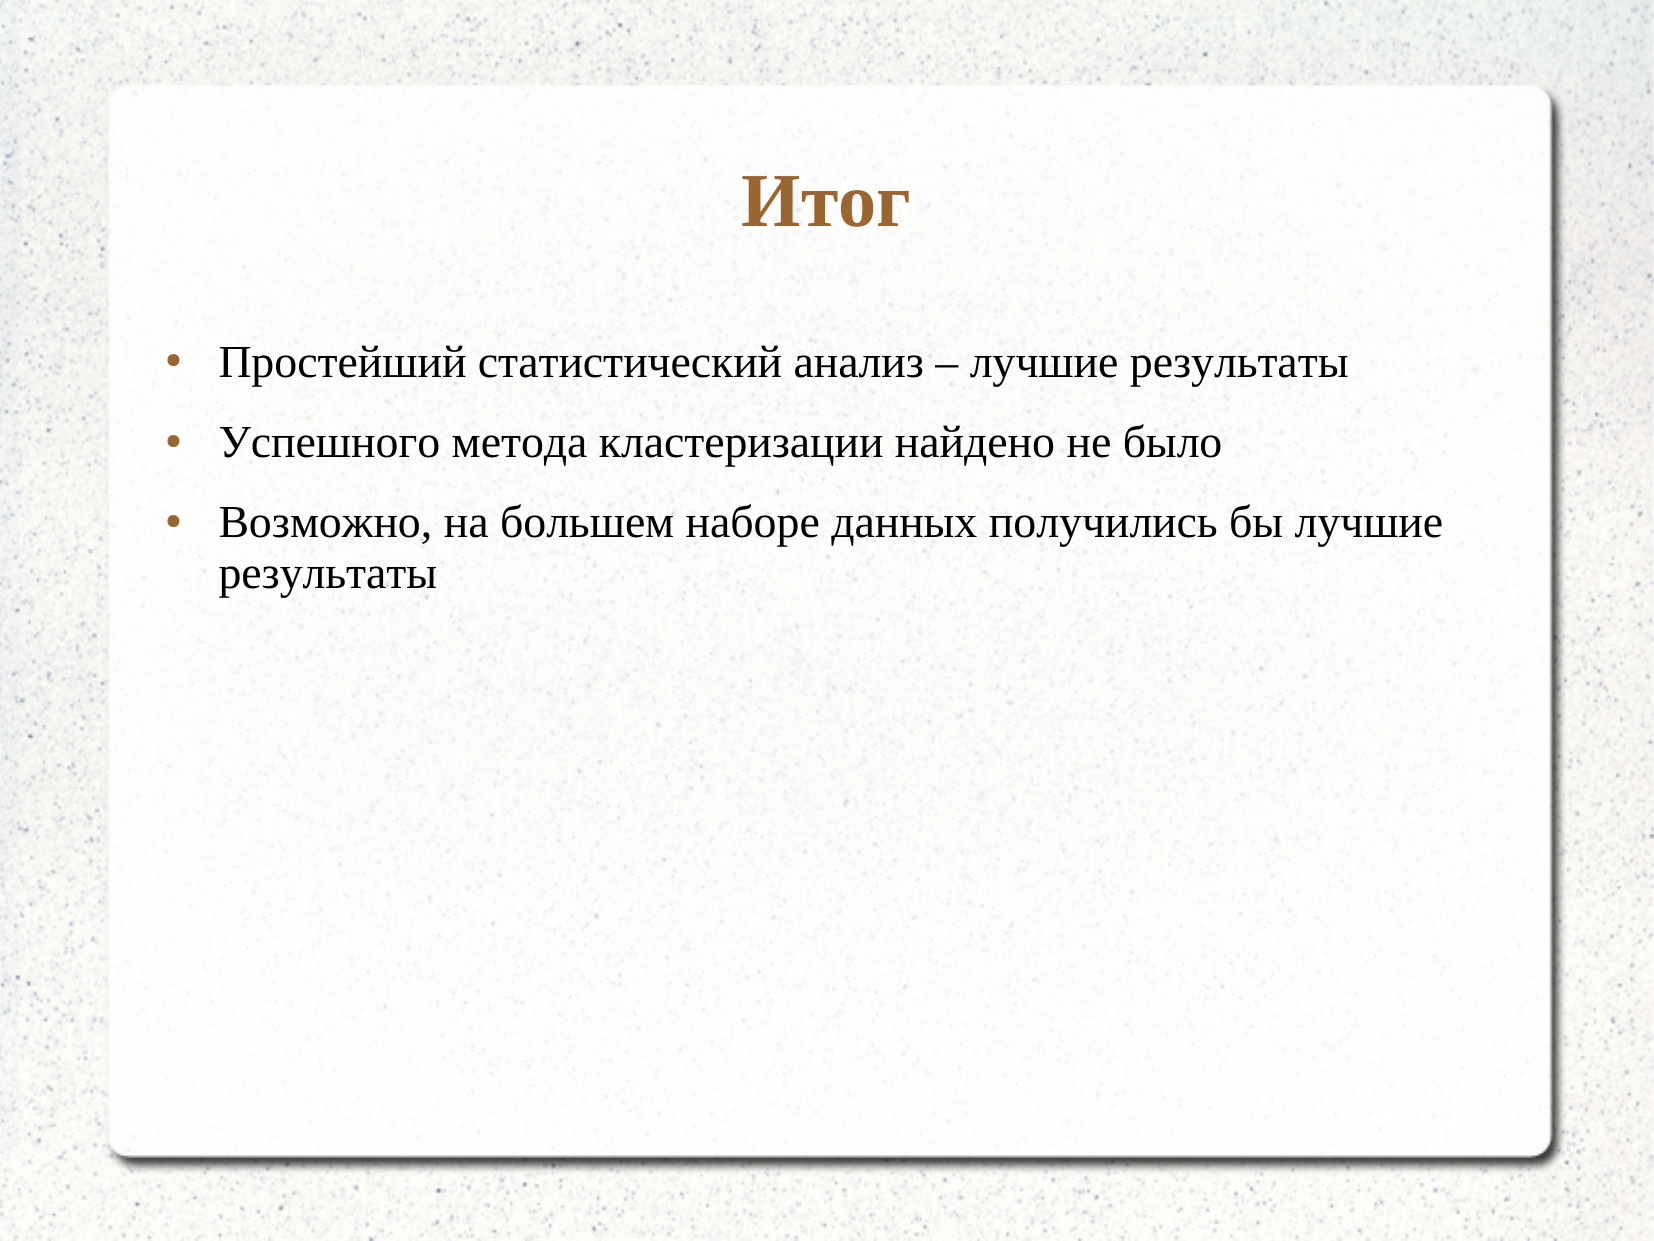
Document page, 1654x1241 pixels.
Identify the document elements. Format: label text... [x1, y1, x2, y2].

list Простейший статистический анализ – лучшие результаты Успешного метода кластеризации найдено не было Возможно, на большем наборе данных получились бы лучшие результаты [147, 336, 1506, 1056]
title Итог [118, 96, 1536, 304]
picture [0, 0, 1654, 1241]
